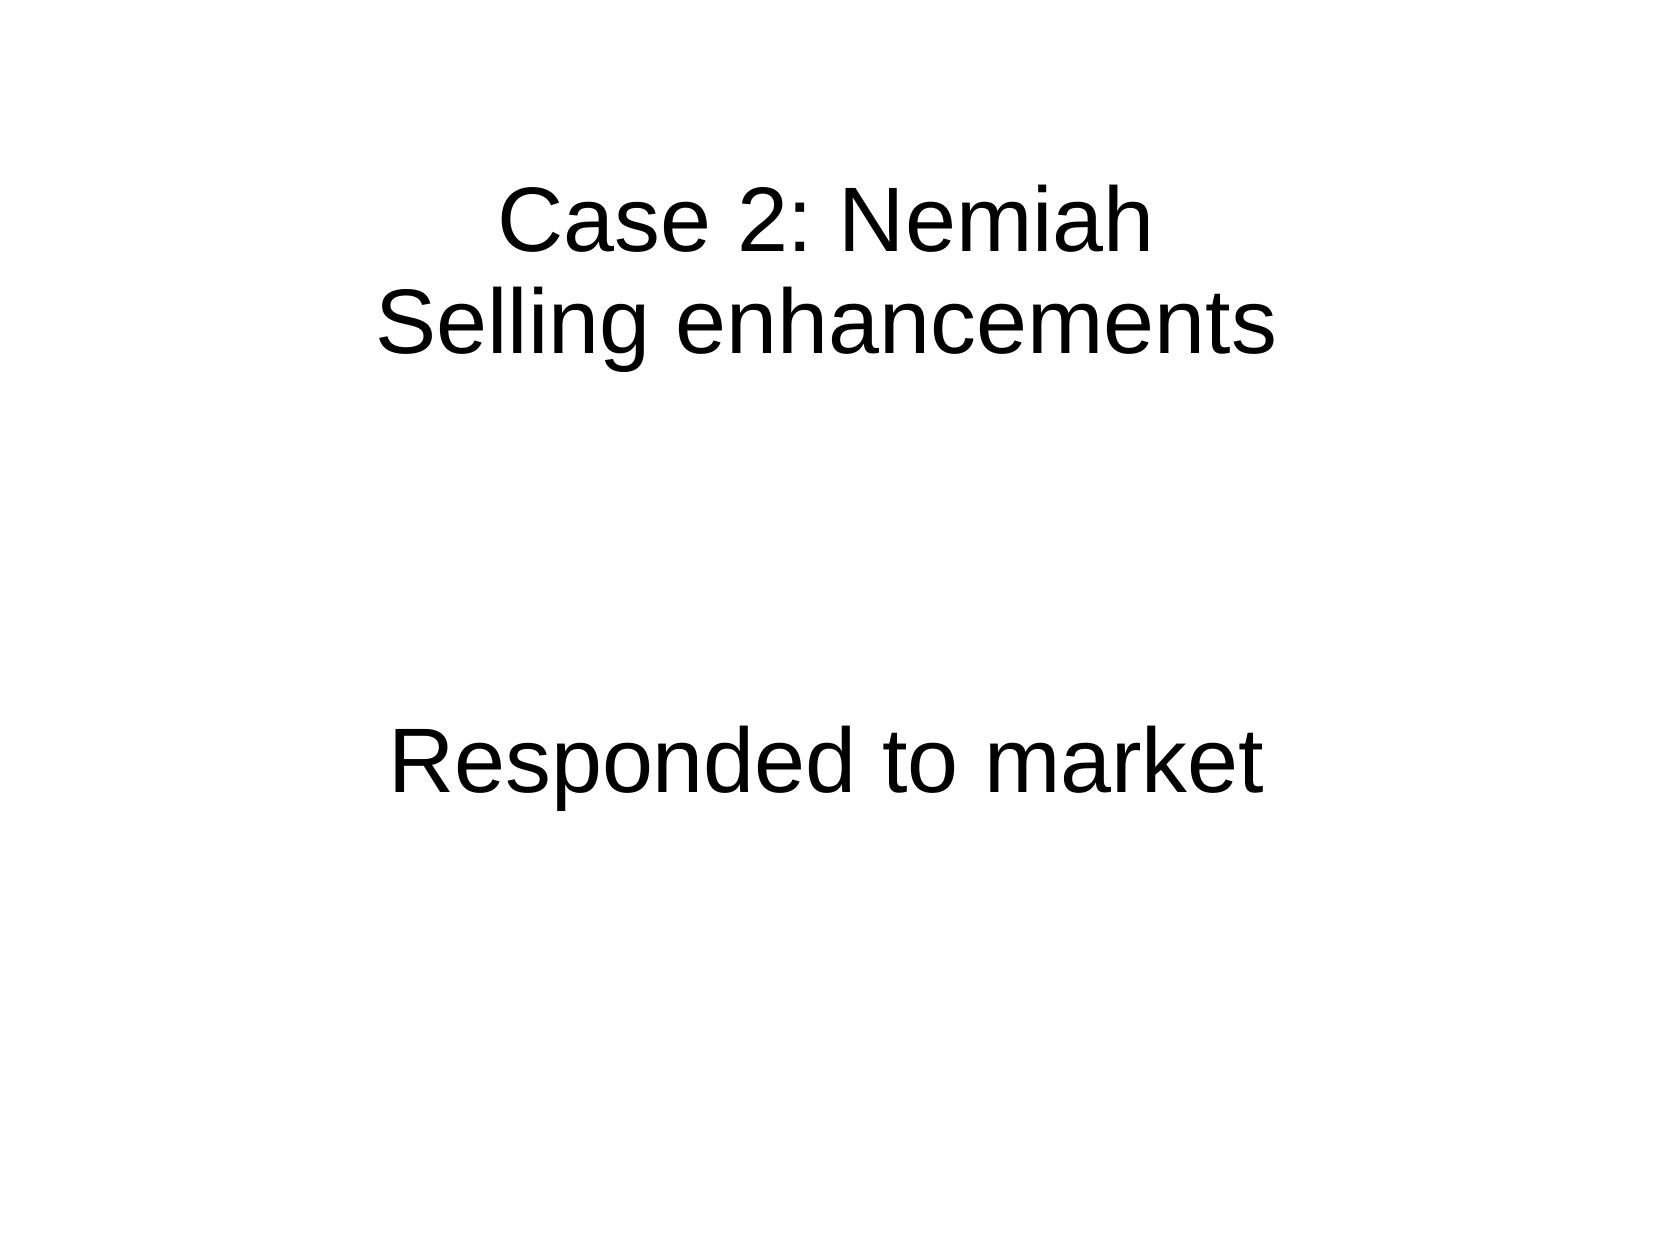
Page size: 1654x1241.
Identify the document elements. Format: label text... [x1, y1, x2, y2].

title Responded to market [82, 657, 1571, 865]
title Case 2: Nemiah Selling enhancements [82, 167, 1571, 375]
